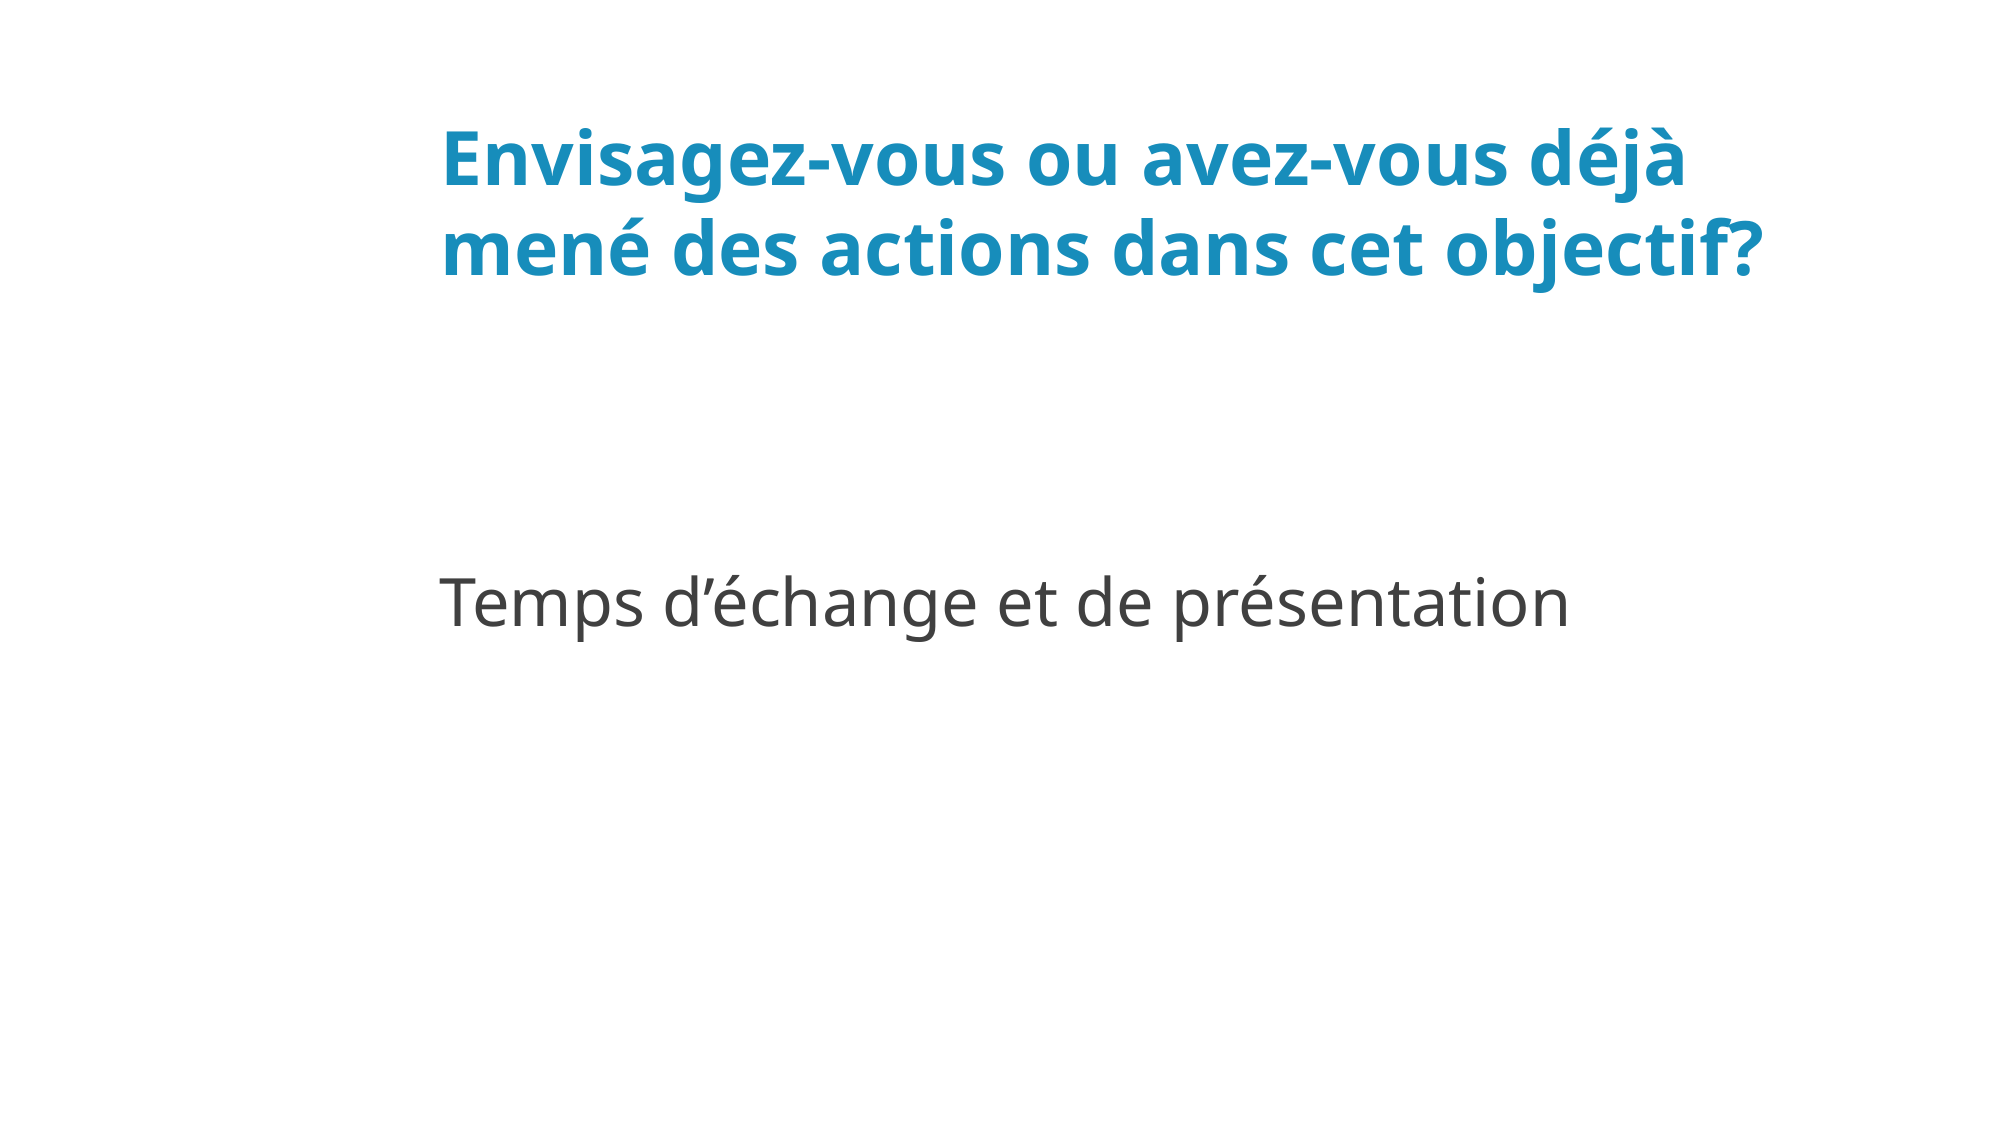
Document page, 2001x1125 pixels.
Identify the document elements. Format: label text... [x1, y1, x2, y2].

list Temps d’échange et de présentation [424, 350, 1888, 970]
title Envisagez-vous ou avez-vous déjà mené des actions dans cet objectif? [425, 102, 1888, 313]
